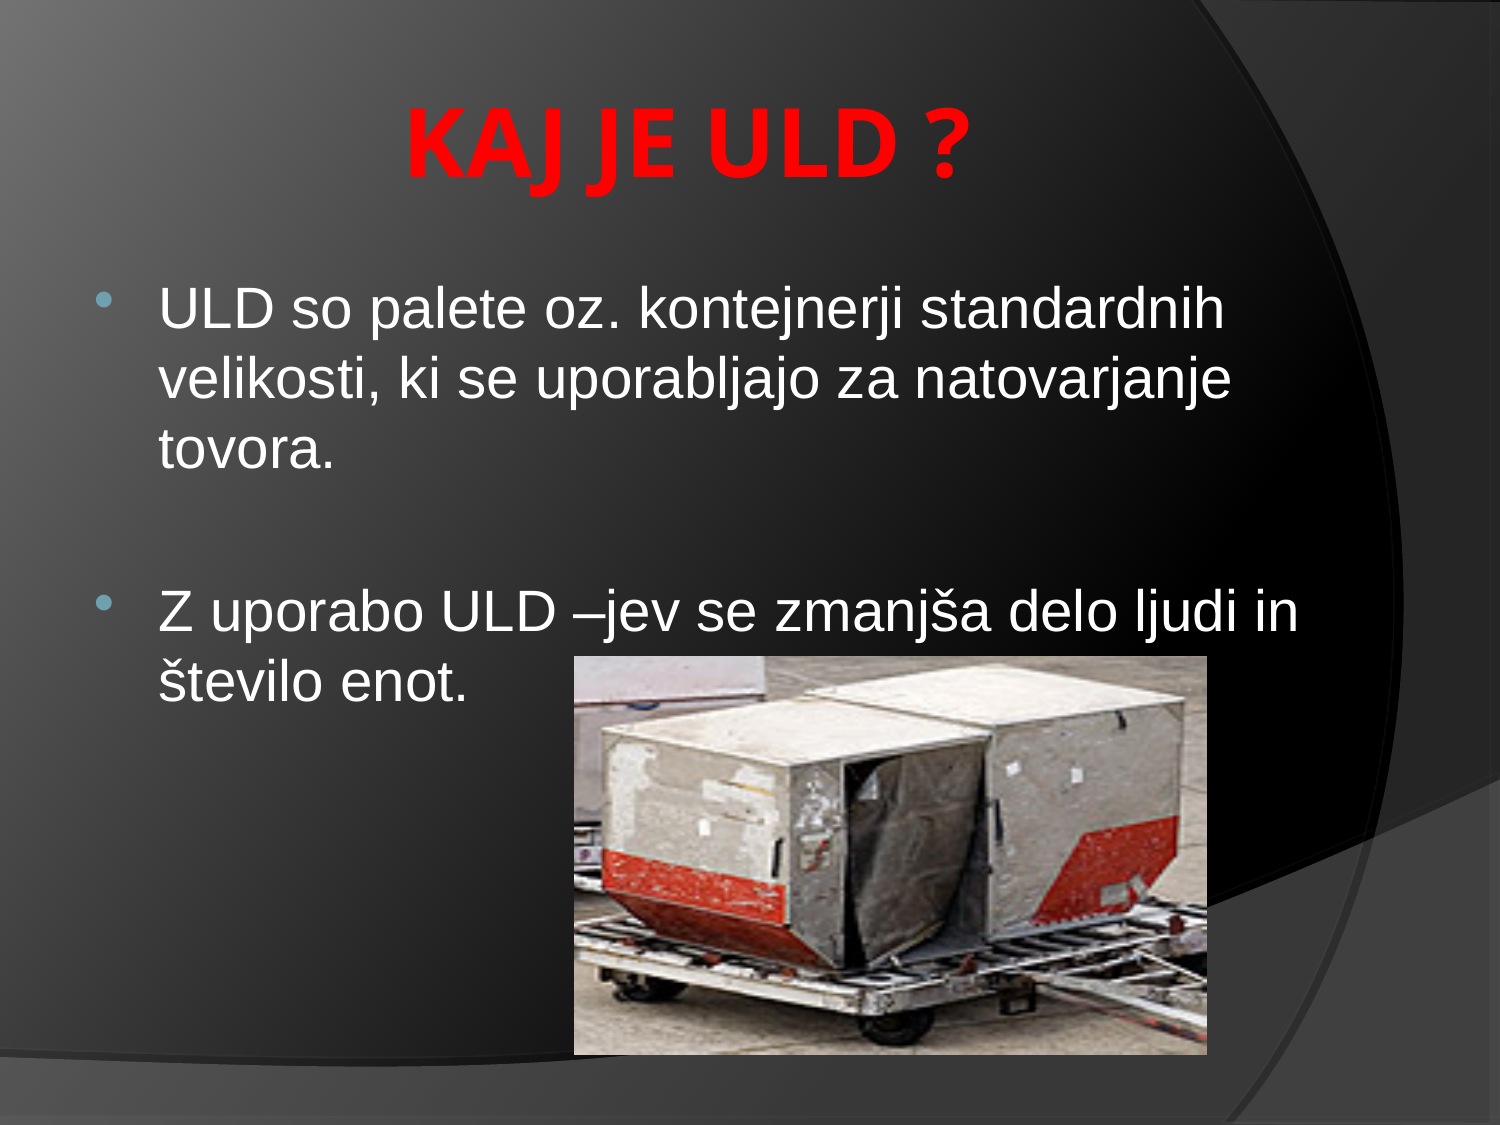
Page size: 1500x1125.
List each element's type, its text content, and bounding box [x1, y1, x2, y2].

title KAJ JE ULD ? [75, 45, 1300, 233]
picture [574, 656, 1207, 1055]
list ULD so palete oz. kontejnerji standardnih velikosti, ki se uporabljajo za natovarjanje tovora. Z uporabo ULD –jev se zmanjša delo ljudi in število enot. [75, 262, 1430, 1005]
